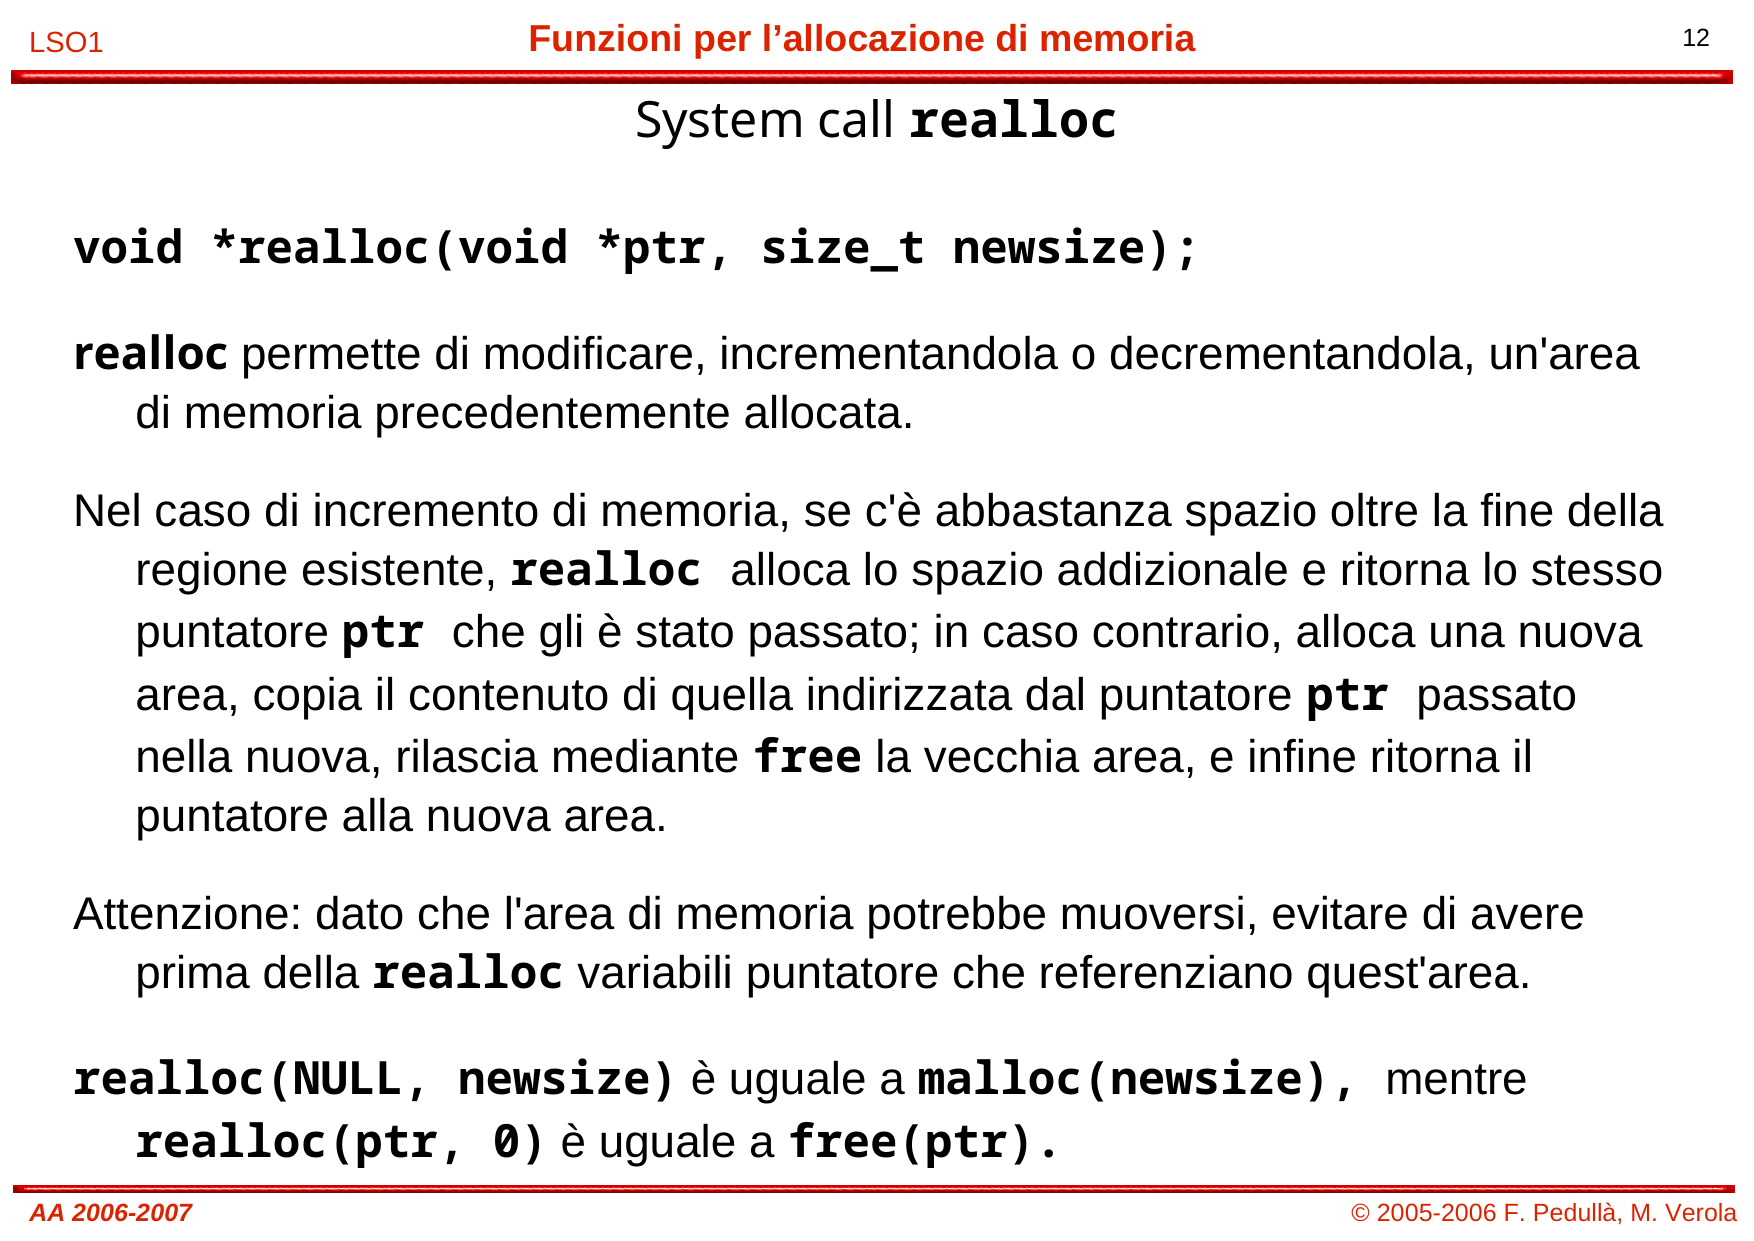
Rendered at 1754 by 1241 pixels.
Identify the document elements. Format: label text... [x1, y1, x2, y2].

list void *realloc(void *ptr, size_t newsize); realloc permette di modificare, incrementandola o decrementandola, un'area di memoria precedentemente allocata. Nel caso di incremento di memoria, se c'è abbastanza spazio oltre la fine della regione esistente, realloc alloca lo spazio addizionale e ritorna lo stesso puntatore ptr che gli è stato passato; in caso contrario, alloca una nuova area, copia il contenuto di quella indirizzata dal puntatore ptr passato nella nuova, rilascia mediante free la vecchia area, e infine ritorna il puntatore alla nuova area. Attenzione: dato che l'area di memoria potrebbe muoversi, evitare di avere prima della realloc variabili puntatore che referenziano quest'area. realloc(NULL, newsize) è uguale a malloc(newsize), mentre realloc(ptr, 0) è uguale a free(ptr). [58, 206, 1696, 1109]
picture [11, 70, 1733, 84]
picture [13, 1185, 1735, 1193]
title System call realloc [412, 72, 1342, 168]
